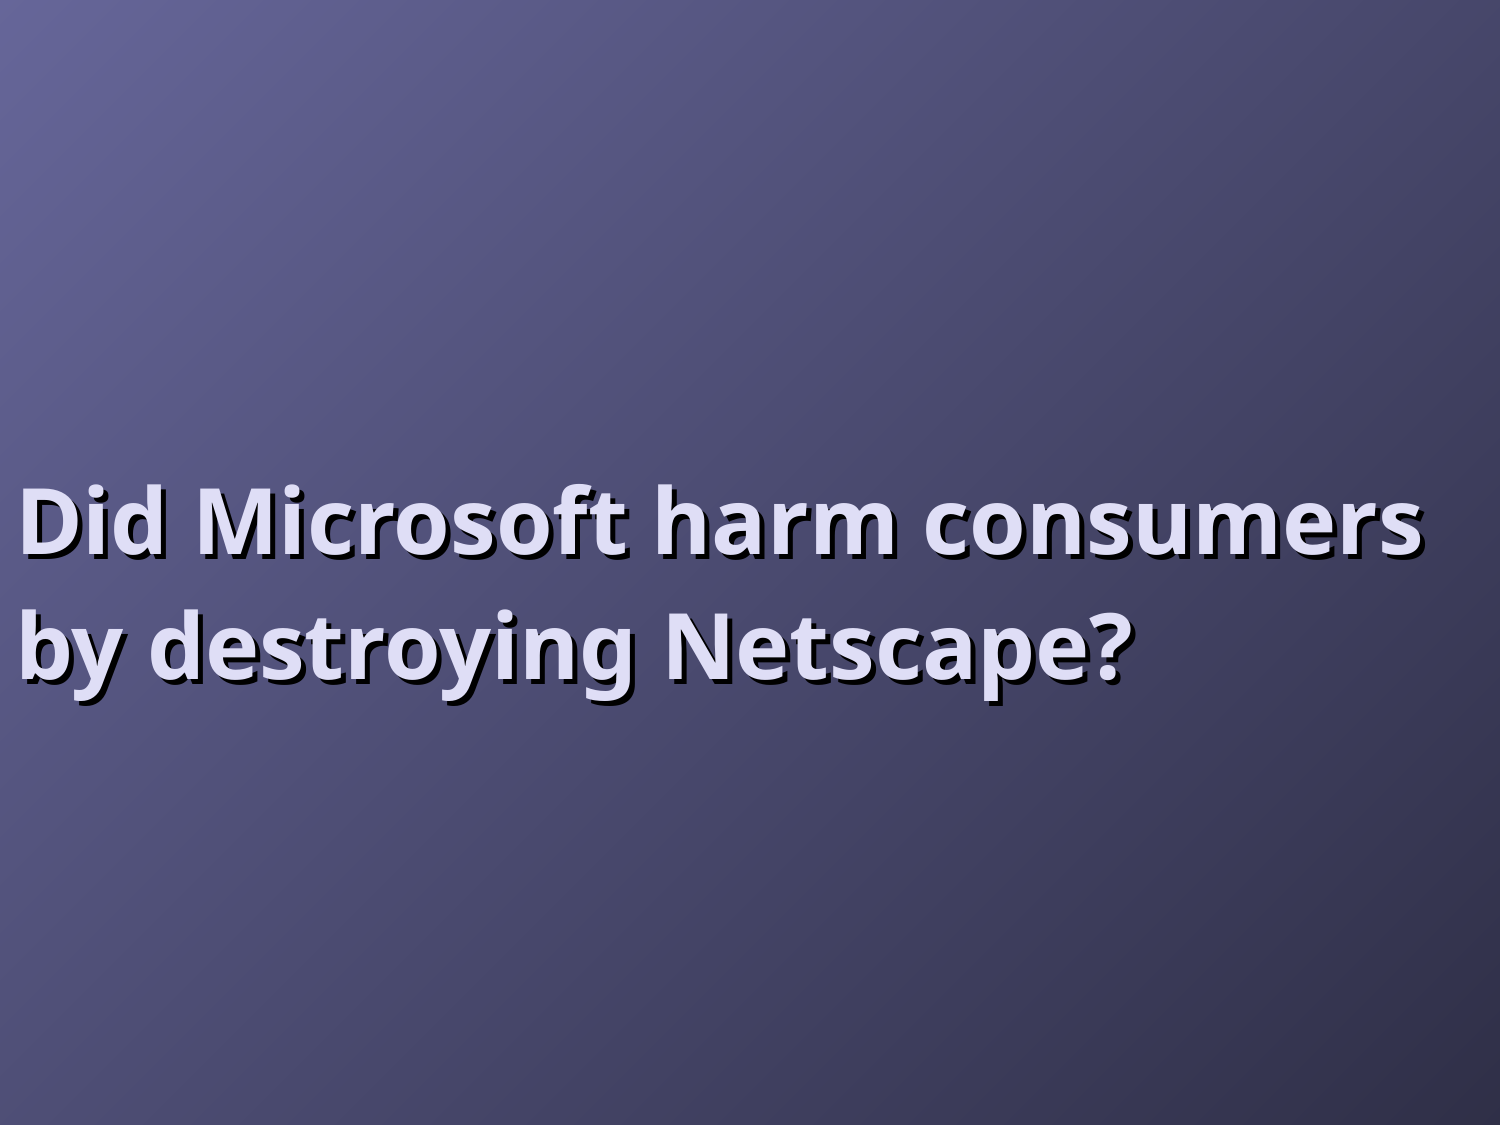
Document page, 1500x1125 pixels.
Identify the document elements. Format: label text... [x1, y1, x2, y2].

title Did Microsoft harm consumers by destroying Netscape? [0, 463, 1500, 699]
